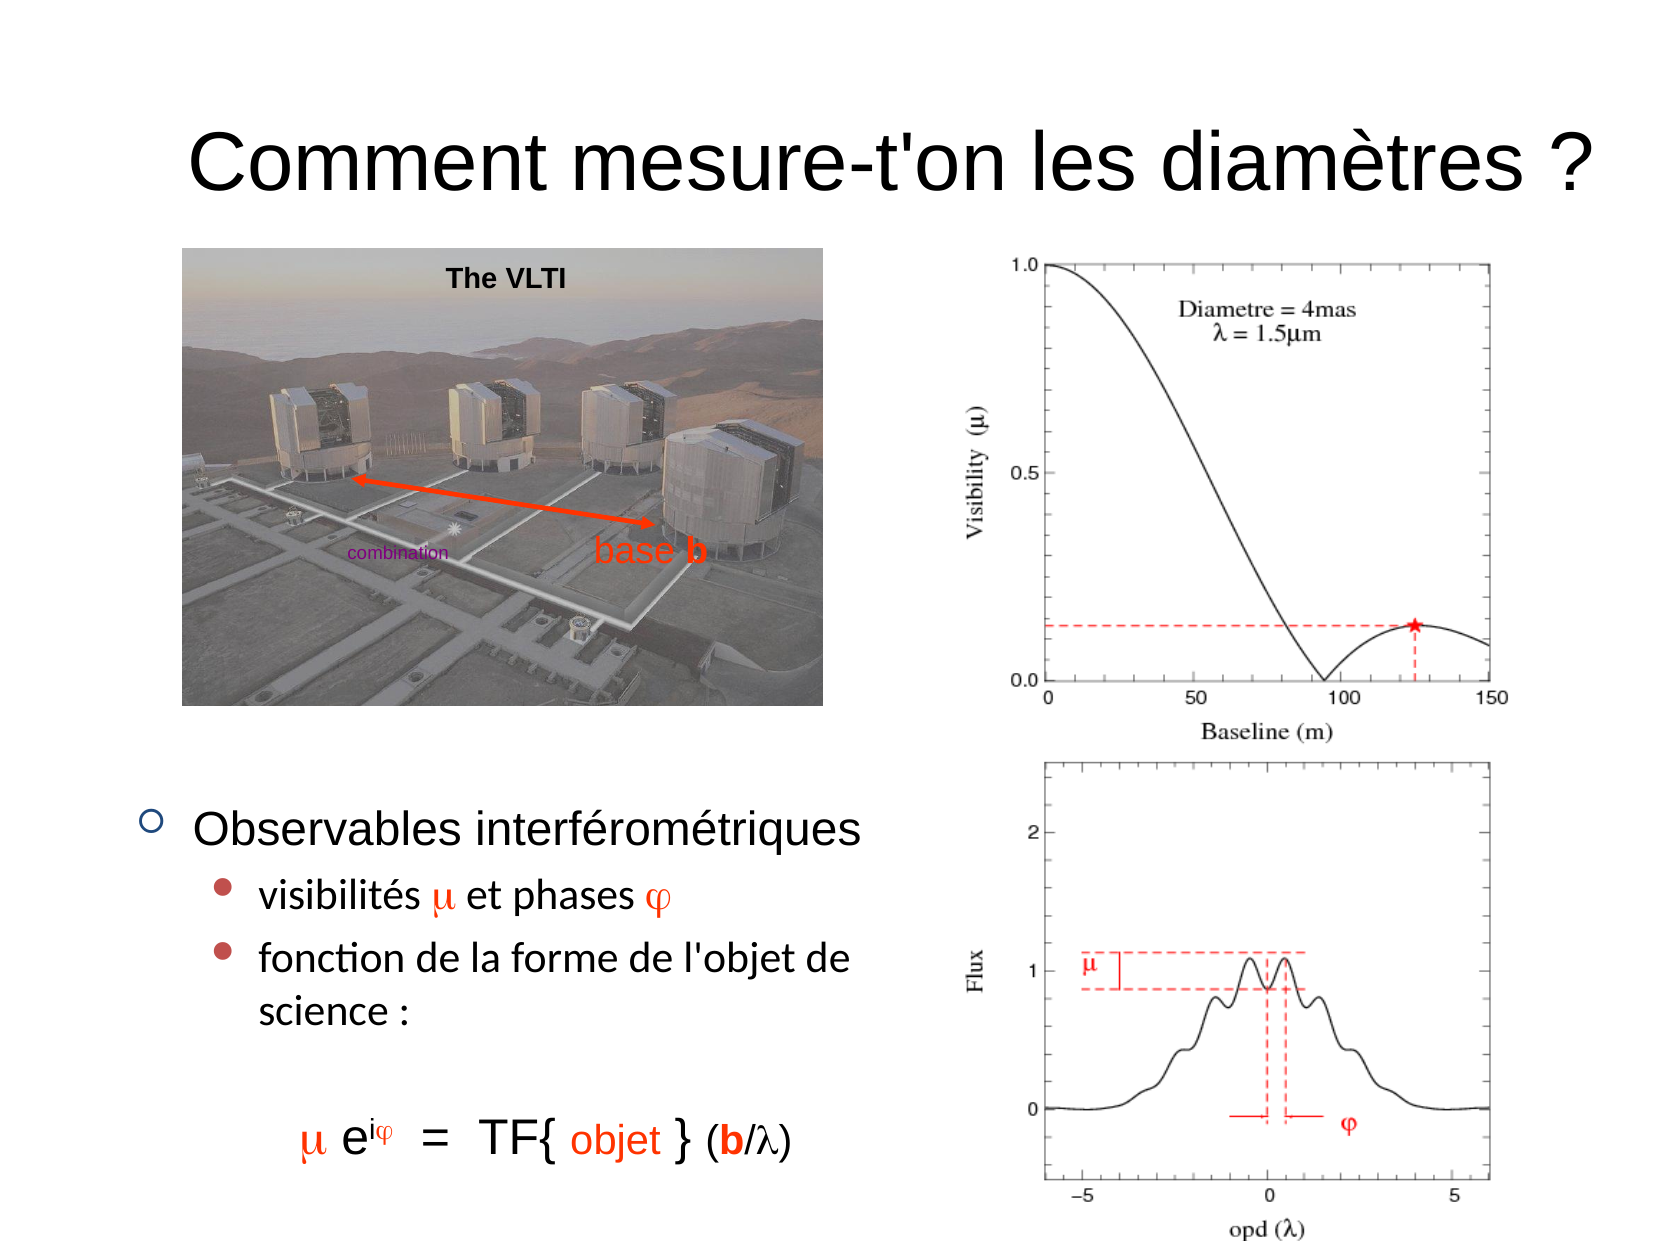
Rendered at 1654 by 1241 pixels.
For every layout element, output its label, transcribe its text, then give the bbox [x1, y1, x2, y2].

text_box combination [287, 532, 510, 571]
text_box base b [579, 518, 724, 579]
text_box Observables interférométriques visibilités  et phases  fonction de la forme de l'objet de science : [121, 789, 955, 1024]
picture [182, 248, 823, 706]
text_box  ei = TF{ objet } (b/) [225, 1097, 866, 1173]
text_box The VLTI [258, 251, 755, 303]
picture [954, 248, 1521, 1241]
title Comment mesure-t'on les diamètres ? [129, 54, 1619, 261]
